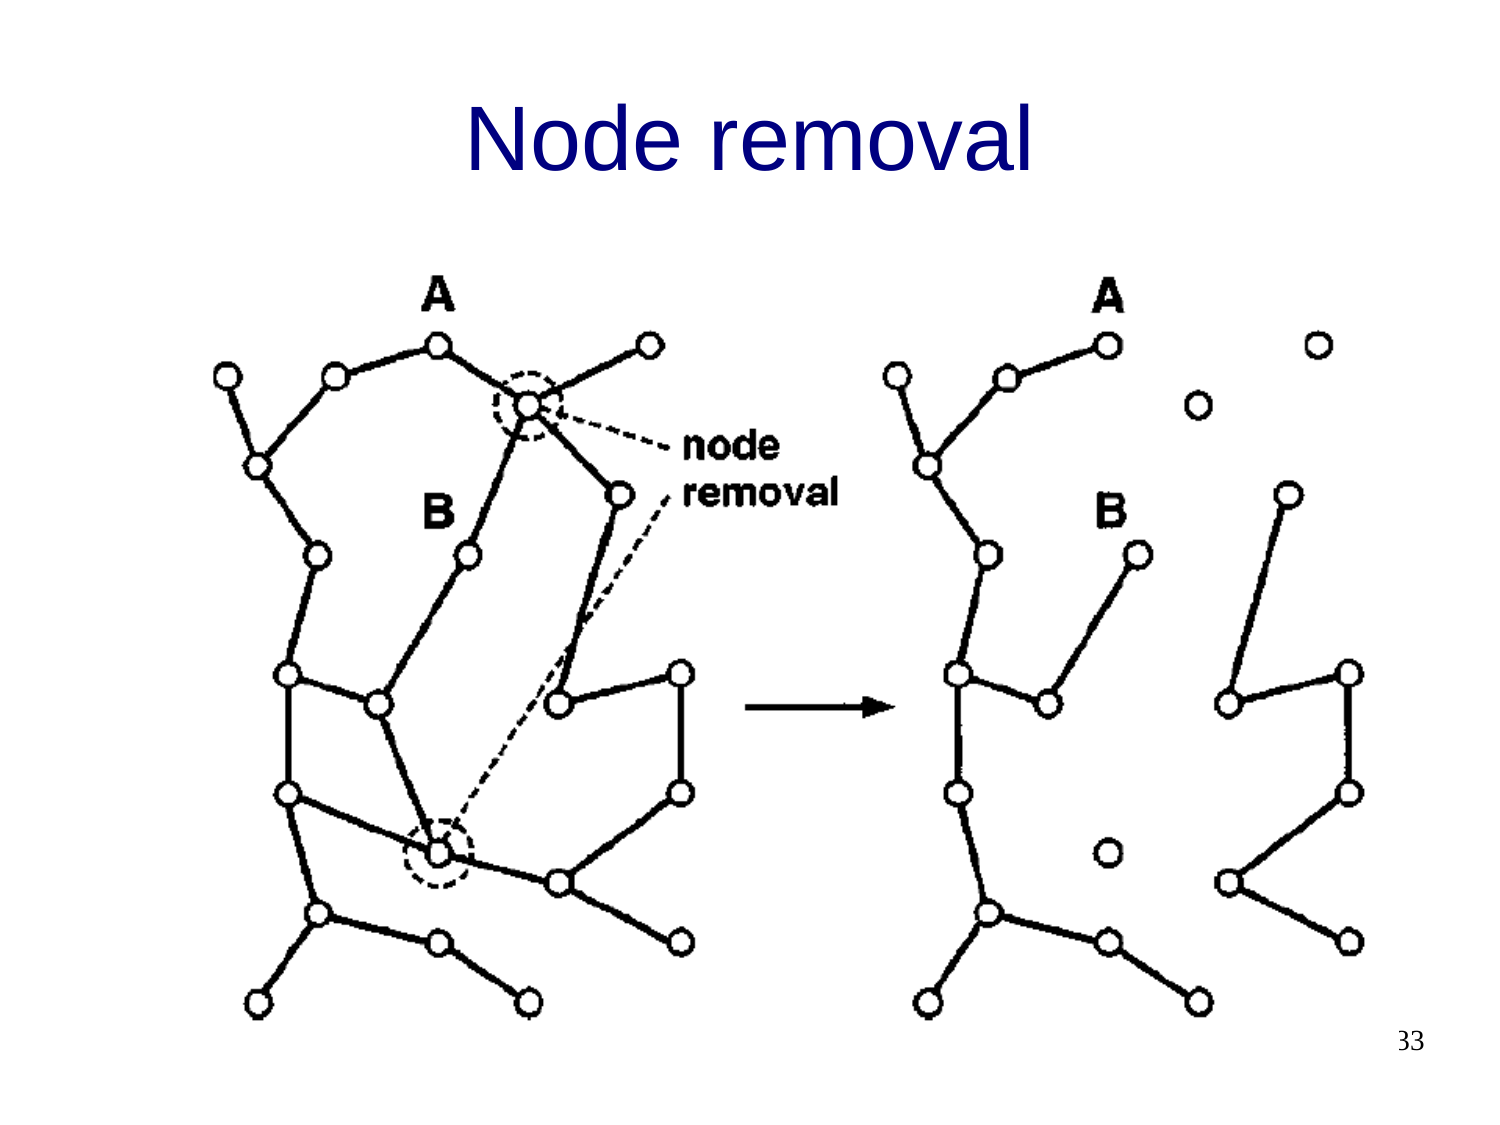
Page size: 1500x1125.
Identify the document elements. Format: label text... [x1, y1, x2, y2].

title Node removal [74, 44, 1425, 233]
picture [162, 249, 1399, 1055]
